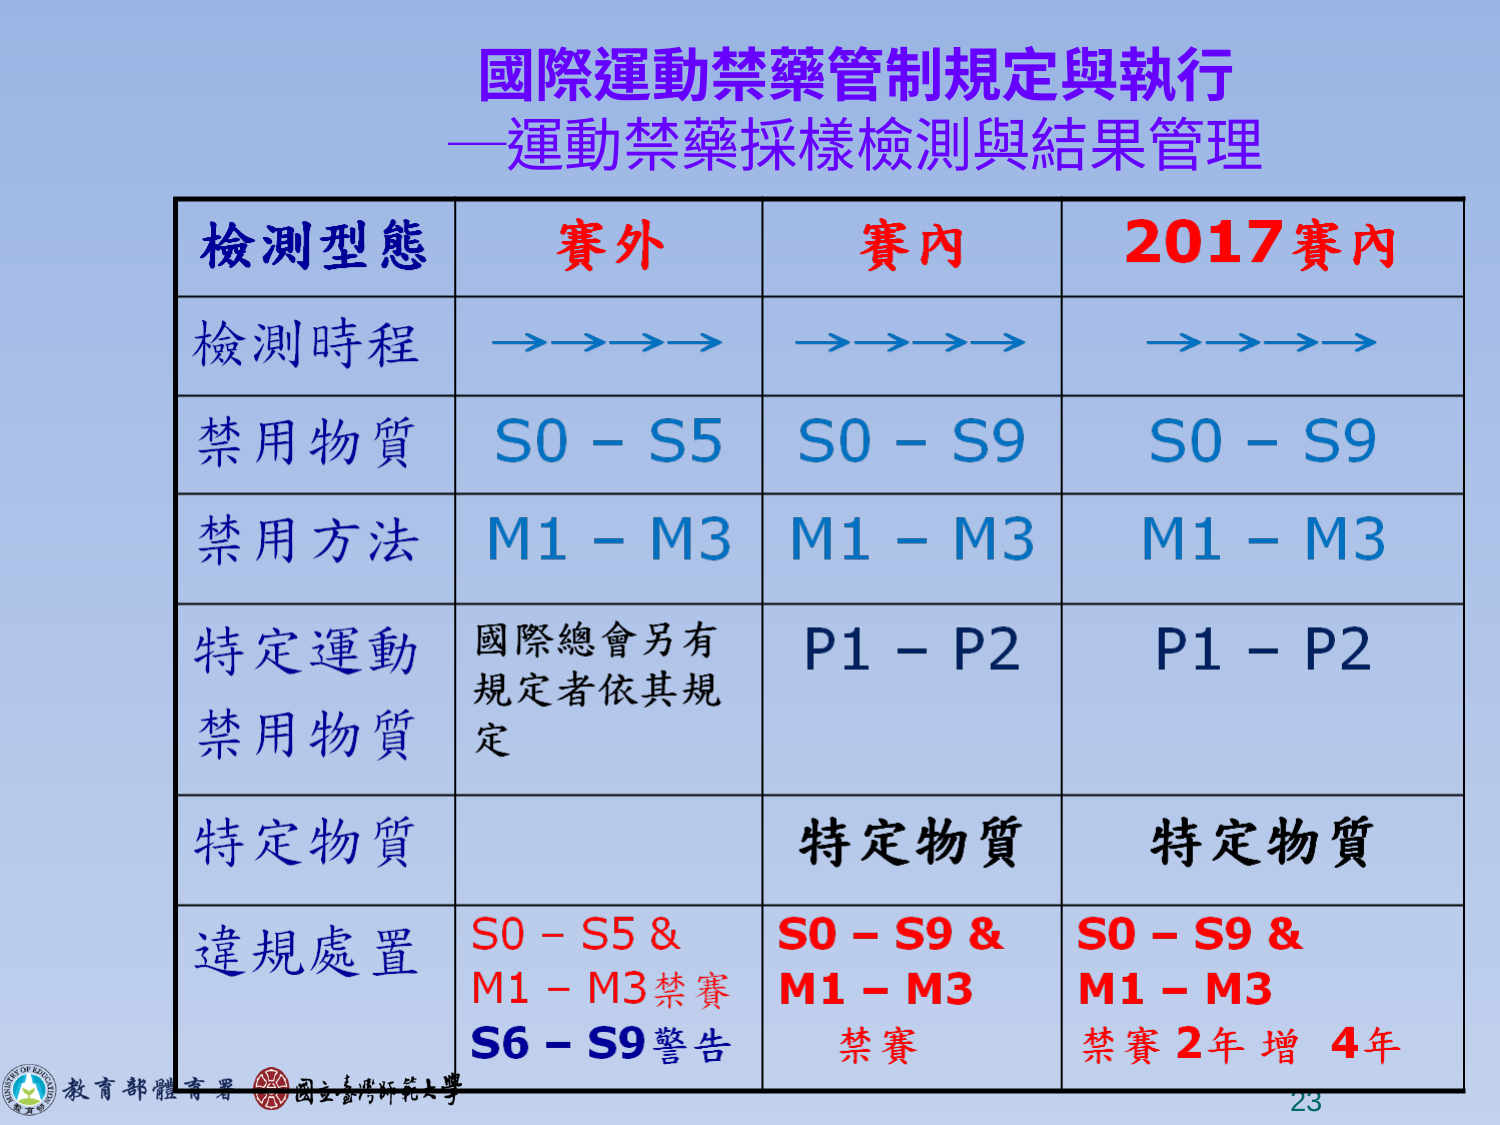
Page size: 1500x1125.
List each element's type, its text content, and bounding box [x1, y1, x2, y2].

text_box [1149, 1104, 1463, 1125]
picture [154, 187, 1476, 1104]
title 國際運動禁藥管制規定與執行 ─運動禁藥採樣檢測與結果管理 [212, 31, 1500, 182]
